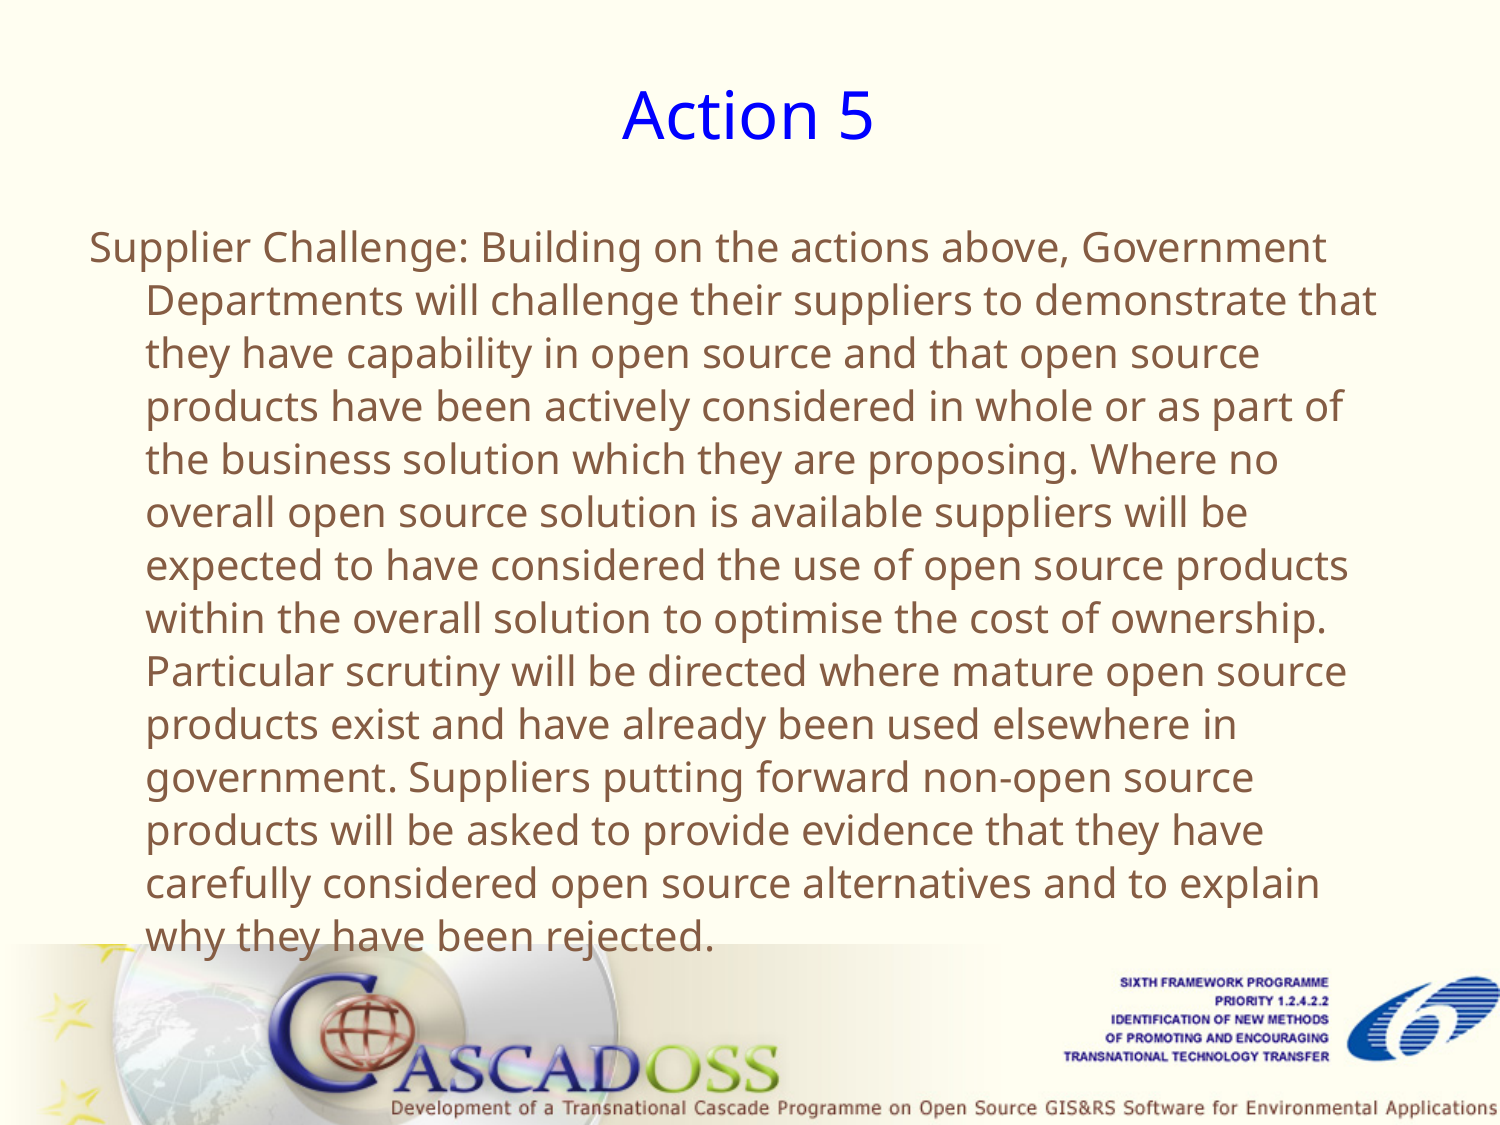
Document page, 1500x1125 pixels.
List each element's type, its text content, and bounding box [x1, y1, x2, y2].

title Action 5 [74, 20, 1425, 208]
picture [0, 944, 1500, 1125]
list Supplier Challenge: Building on the actions above, Government Departments will challenge their suppliers to demonstrate that they have capability in open source and that open source products have been actively considered in whole or as part of the business solution which they are proposing. Where no overall open source solution is available suppliers will be expected to have considered the use of open source products within the overall solution to optimise the cost of ownership. Particular scrutiny will be directed where mature open source products exist and have already been used elsewhere in government. Suppliers putting forward non-open source products will be asked to provide evidence that they have carefully considered open source alternatives and to explain why they have been rejected. [74, 208, 1425, 951]
